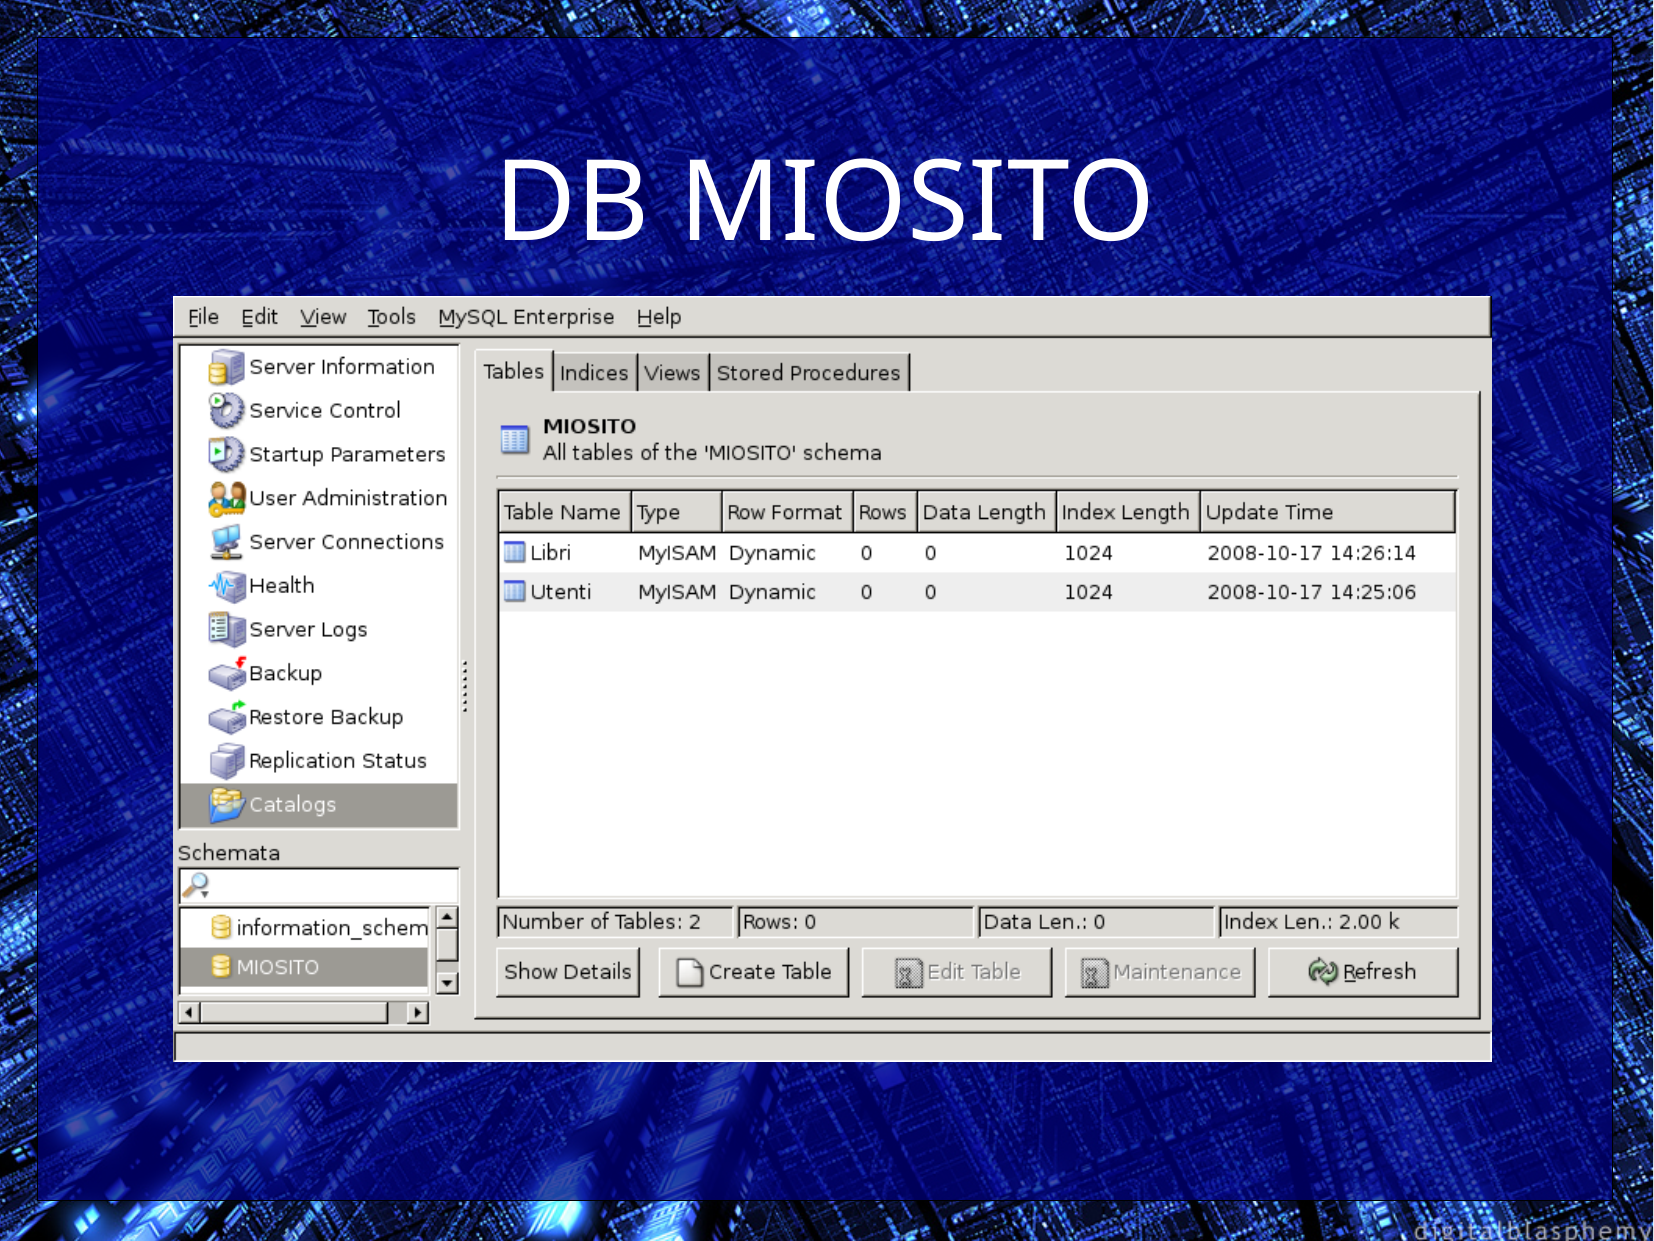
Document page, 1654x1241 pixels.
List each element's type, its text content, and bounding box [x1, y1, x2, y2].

text_box [37, 37, 1613, 1201]
text_box DB MIOSITO [112, 112, 1538, 238]
picture [0, 0, 1654, 1241]
subtitle [82, 290, 1571, 1109]
